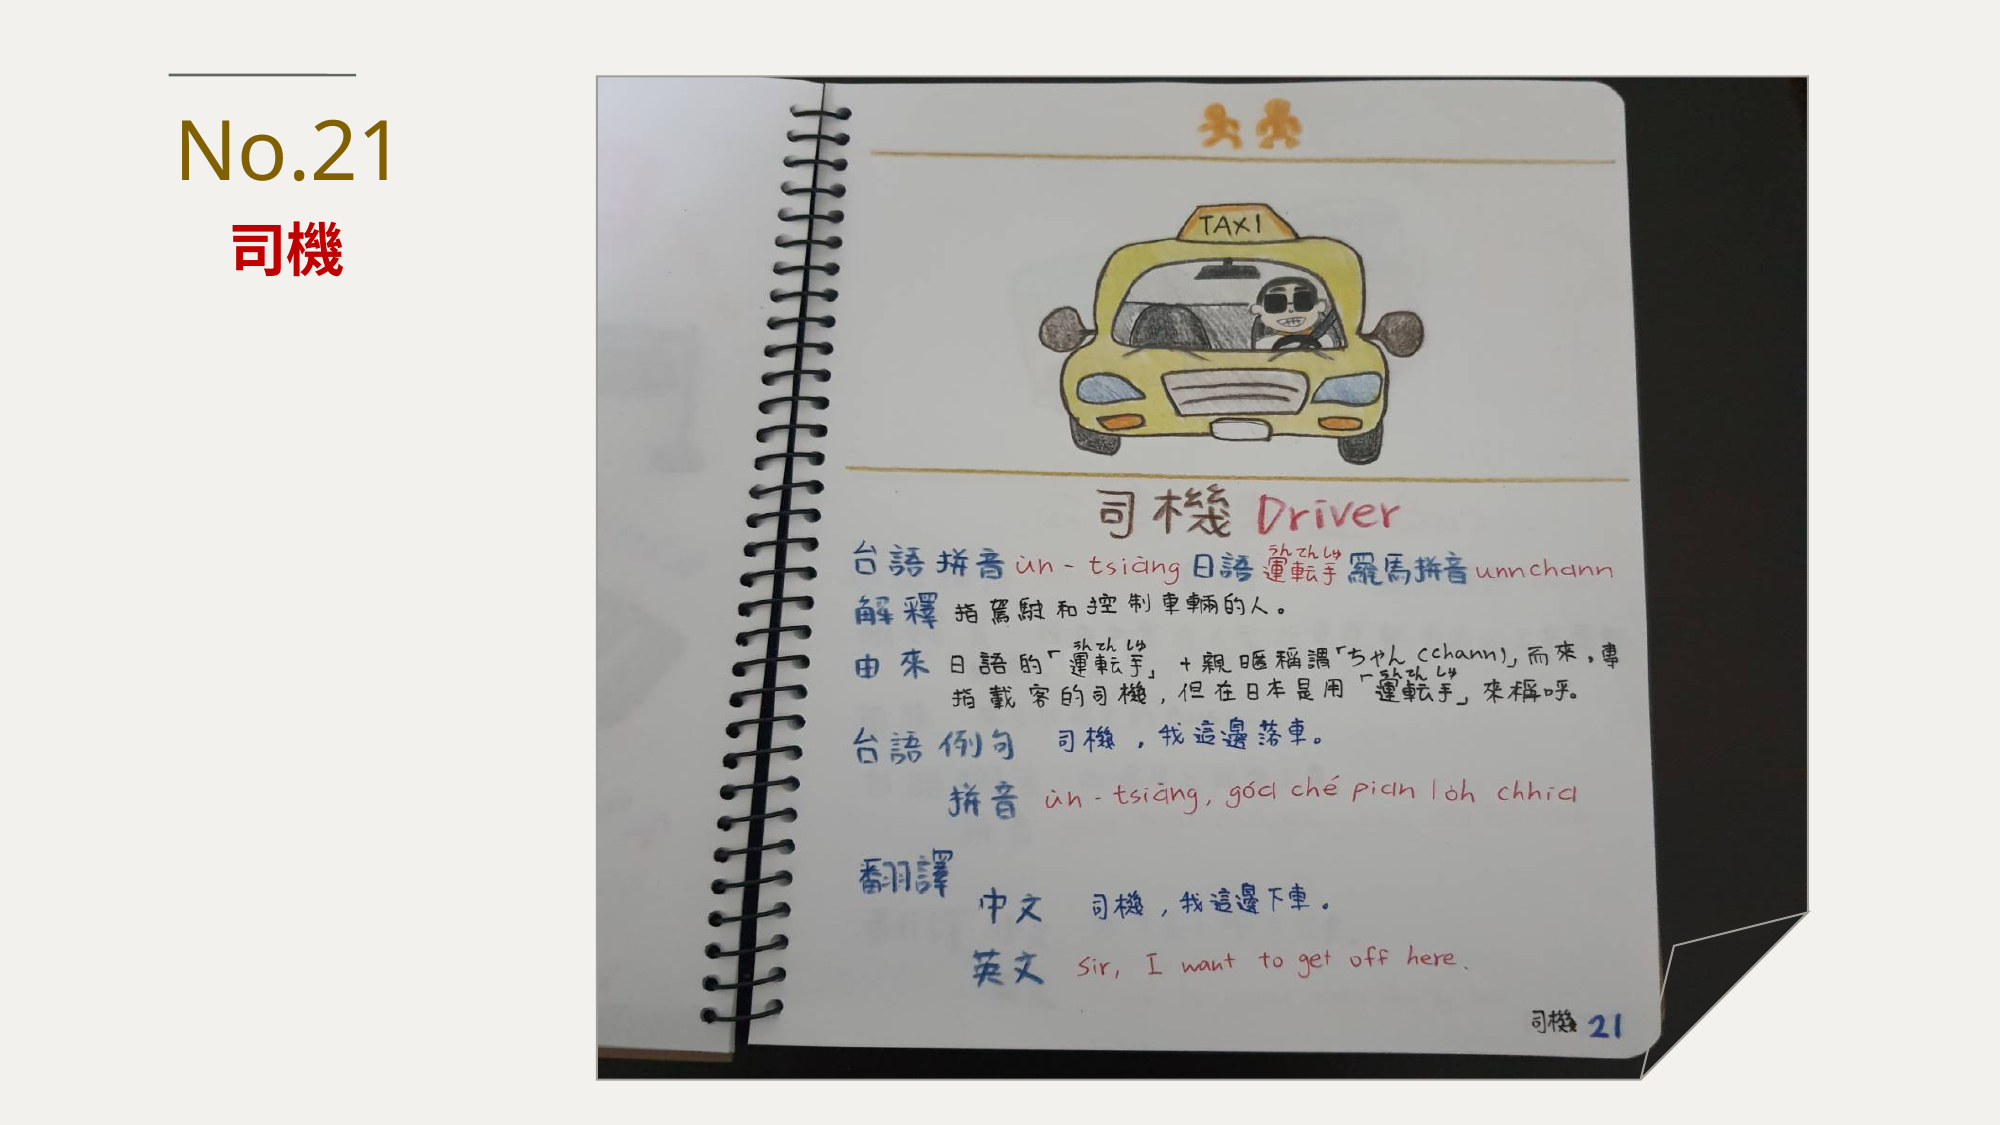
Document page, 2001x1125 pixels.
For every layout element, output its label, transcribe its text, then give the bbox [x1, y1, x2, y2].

text_box No.21 [159, 90, 524, 205]
text_box [596, 76, 1808, 1080]
text_box 司機 [213, 206, 371, 291]
